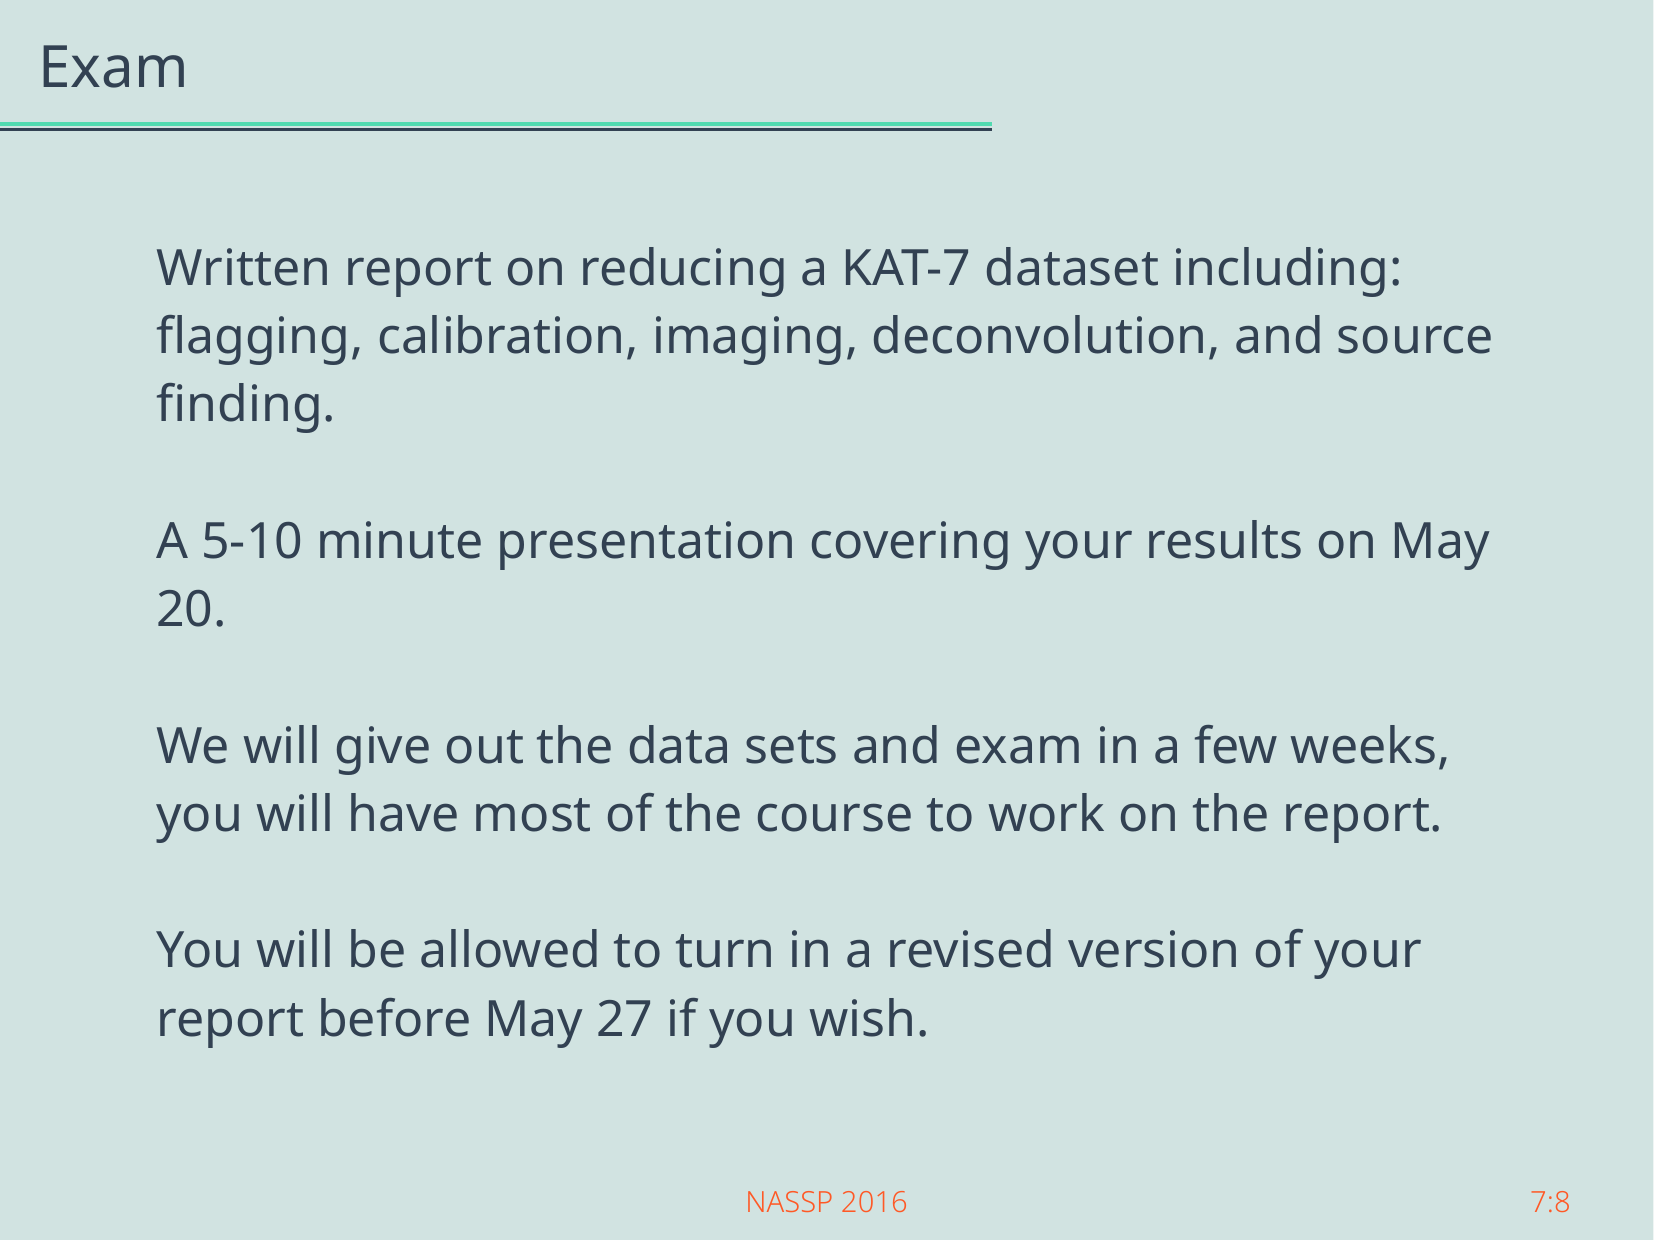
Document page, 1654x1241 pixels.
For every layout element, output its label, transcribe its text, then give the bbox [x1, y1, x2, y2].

text_box Written report on reducing a KAT-7 dataset including: flagging, calibration, imaging, deconvolution, and source finding. A 5-10 minute presentation covering your results on May 20. We will give out the data sets and exam in a few weeks, you will have most of the course to work on the report. You will be allowed to turn in a revised version of your report before May 27 if you wish. [141, 224, 1548, 934]
text_box Exam [23, 17, 1063, 103]
